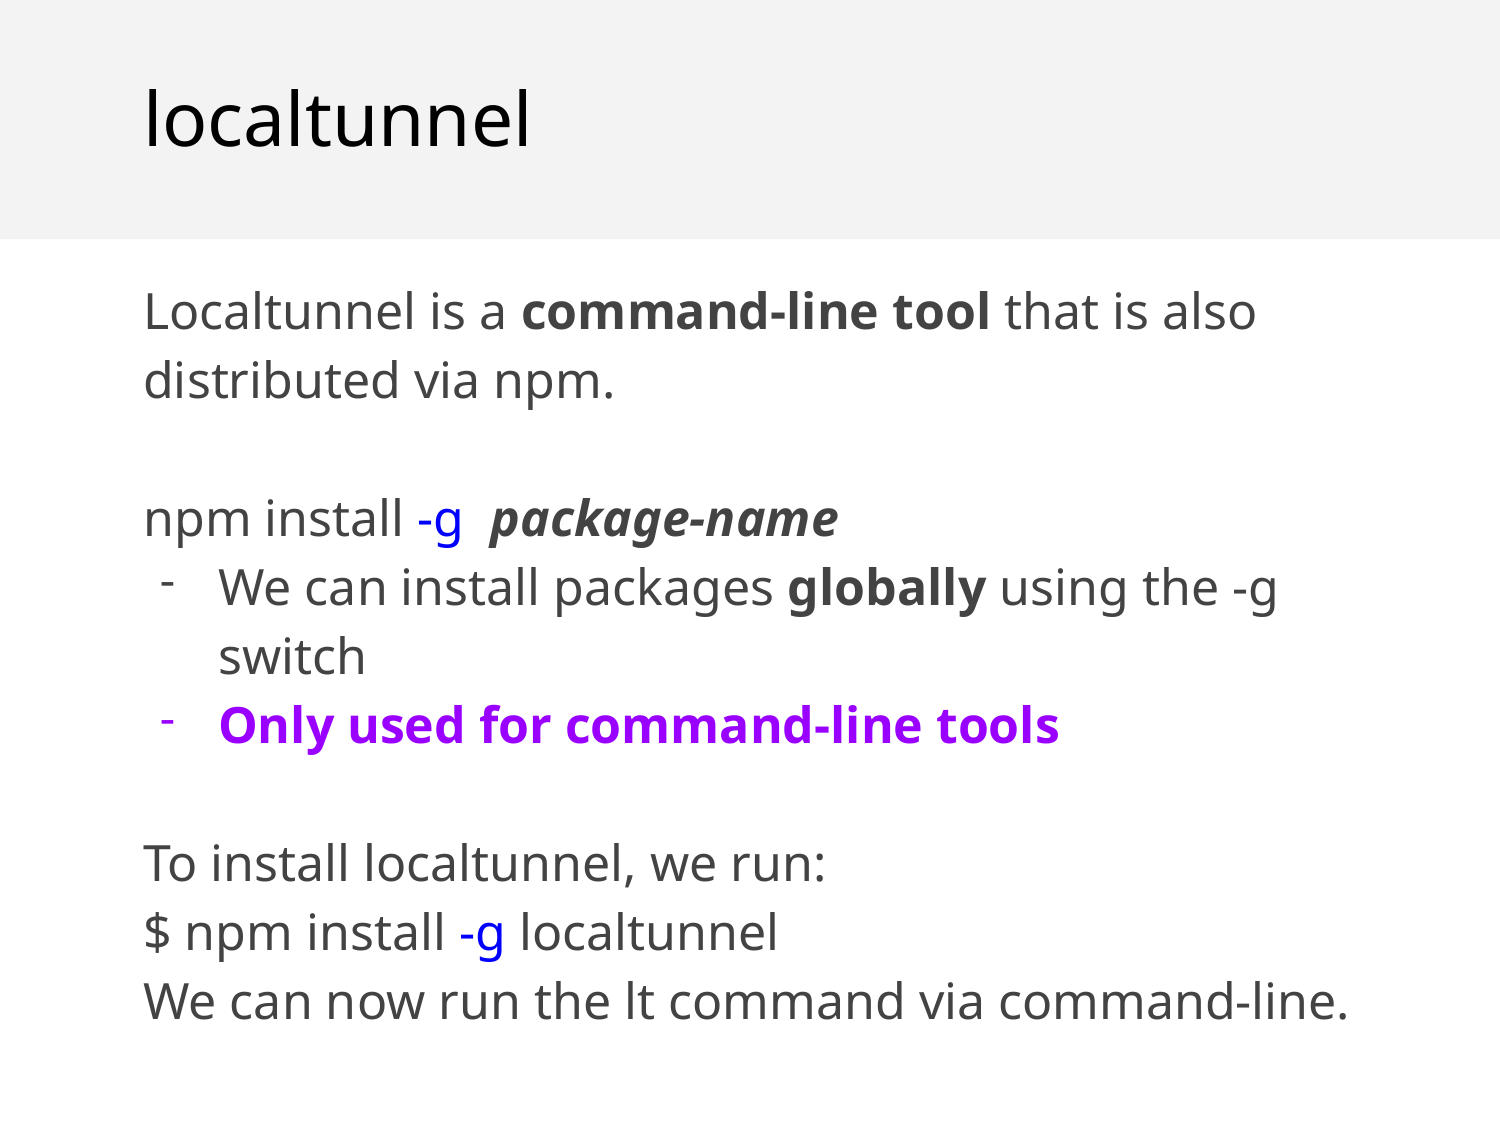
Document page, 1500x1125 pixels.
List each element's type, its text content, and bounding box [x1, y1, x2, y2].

title localtunnel [128, 56, 1372, 183]
list Localtunnel is a command-line tool that is also distributed via npm. npm install -g package-name We can install packages globally using the -g switch Only used for command-line tools To install localtunnel, we run: $ npm install -g localtunnel We can now run the lt command via command-line. [128, 255, 1372, 1004]
